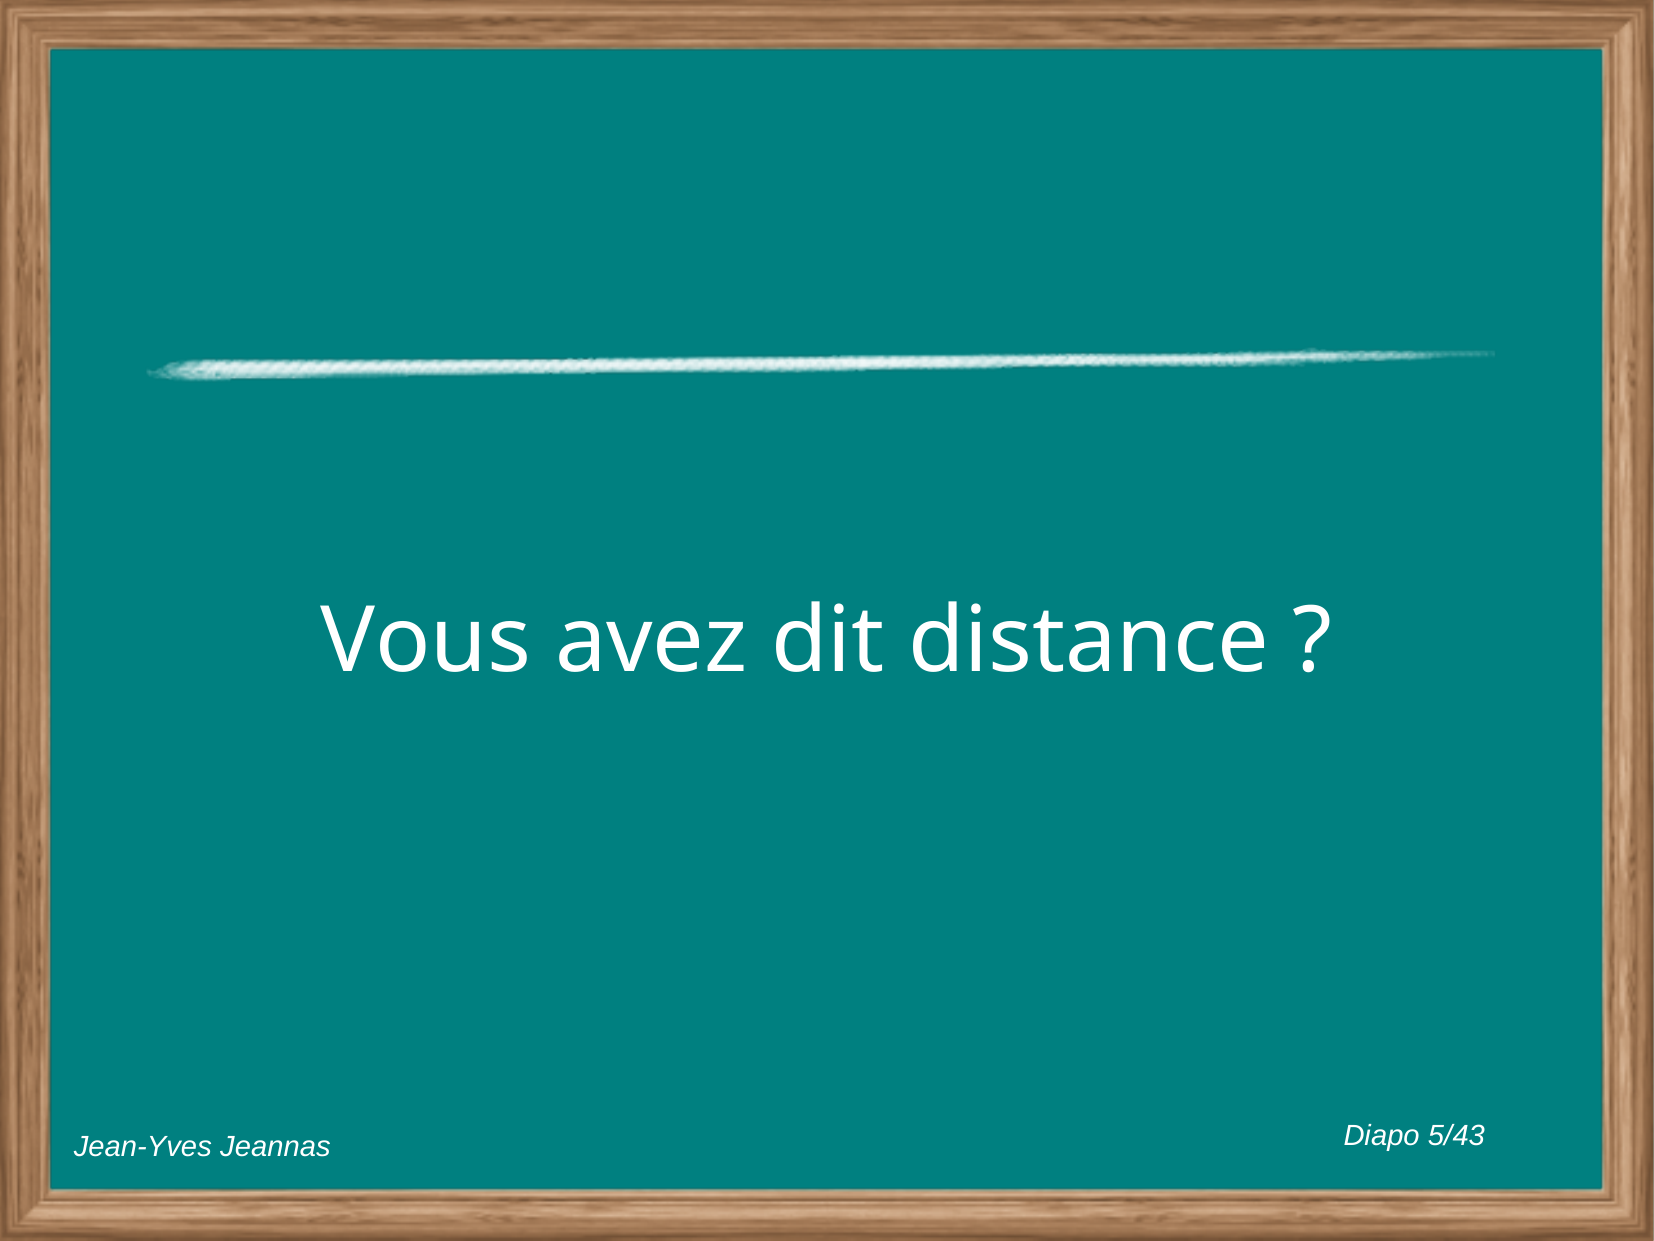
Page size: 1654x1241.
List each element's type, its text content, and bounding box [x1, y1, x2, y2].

picture [0, 0, 1654, 1241]
subtitle Vous avez dit distance ? [88, 88, 1565, 1184]
